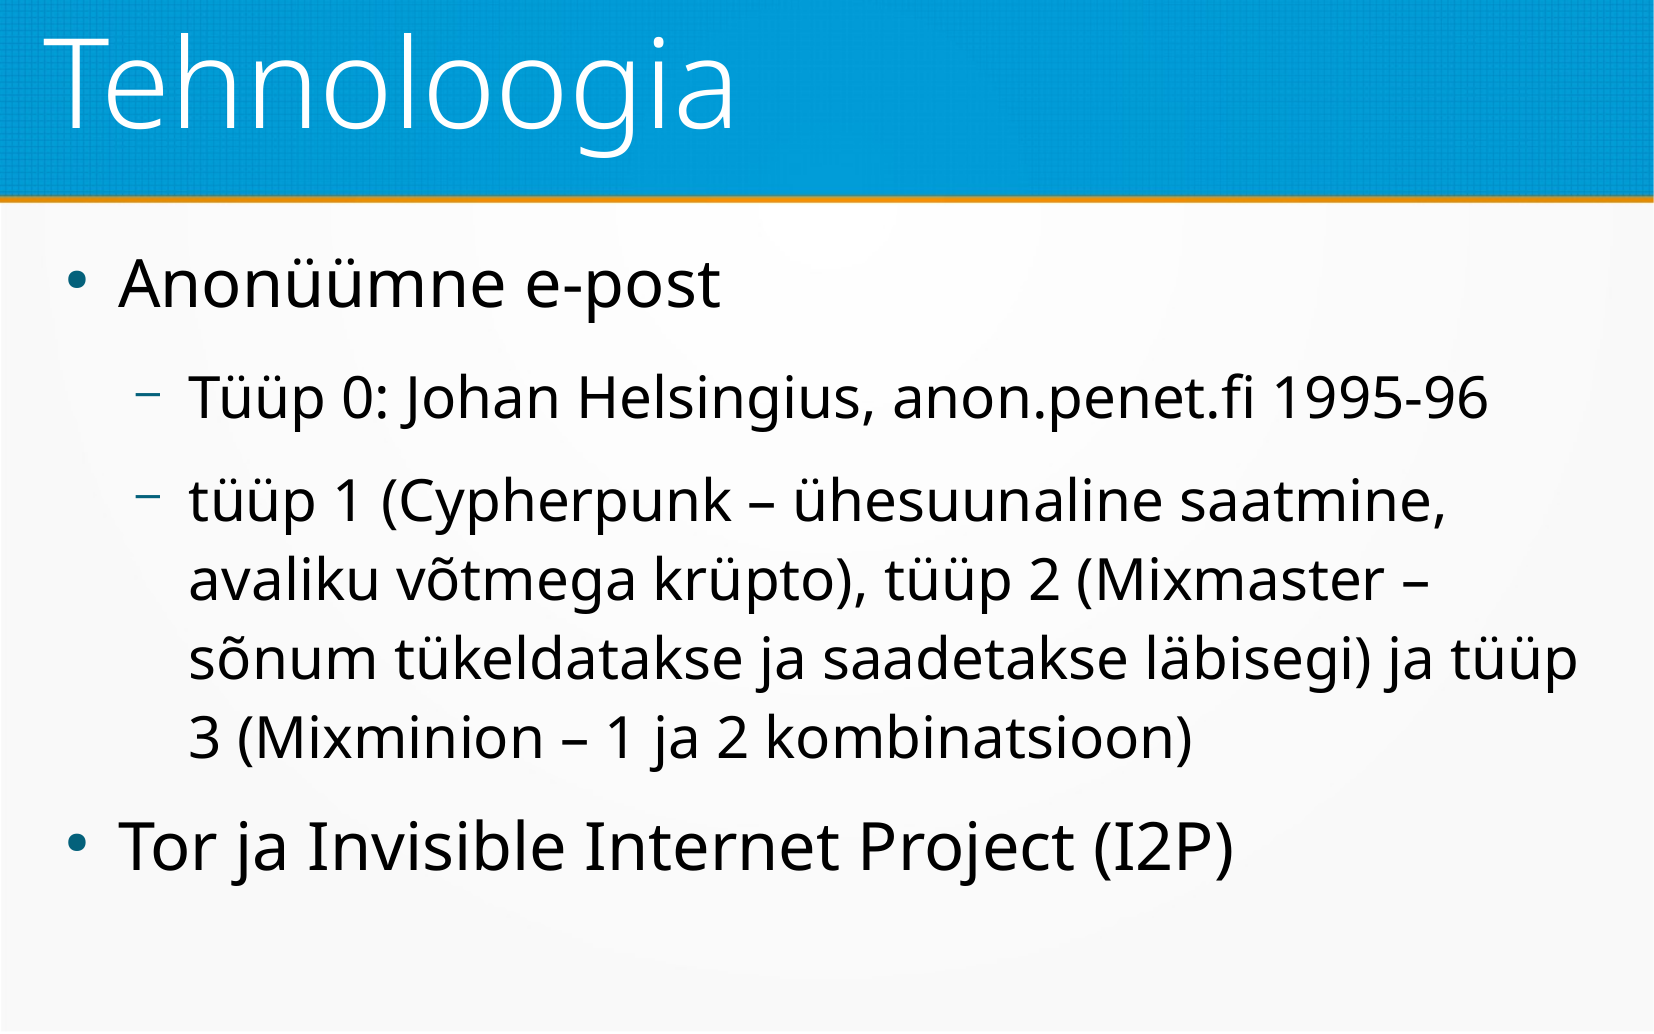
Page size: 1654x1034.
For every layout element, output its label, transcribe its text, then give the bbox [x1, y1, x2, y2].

list Anonüümne e-post Tüüp 0: Johan Helsingius, anon.penet.fi 1995-96 tüüp 1 (Cypherpunk – ühesuunaline saatmine, avaliku võtmega krüpto), tüüp 2 (Mixmaster – sõnum tükeldatakse ja saadetakse läbisegi) ja tüüp 3 (Mixminion – 1 ja 2 kombinatsioon) Tor ja Invisible Internet Project (I2P) [47, 236, 1607, 1002]
title Tehnoloogia [43, 0, 1619, 166]
picture [0, 195, 1654, 1034]
